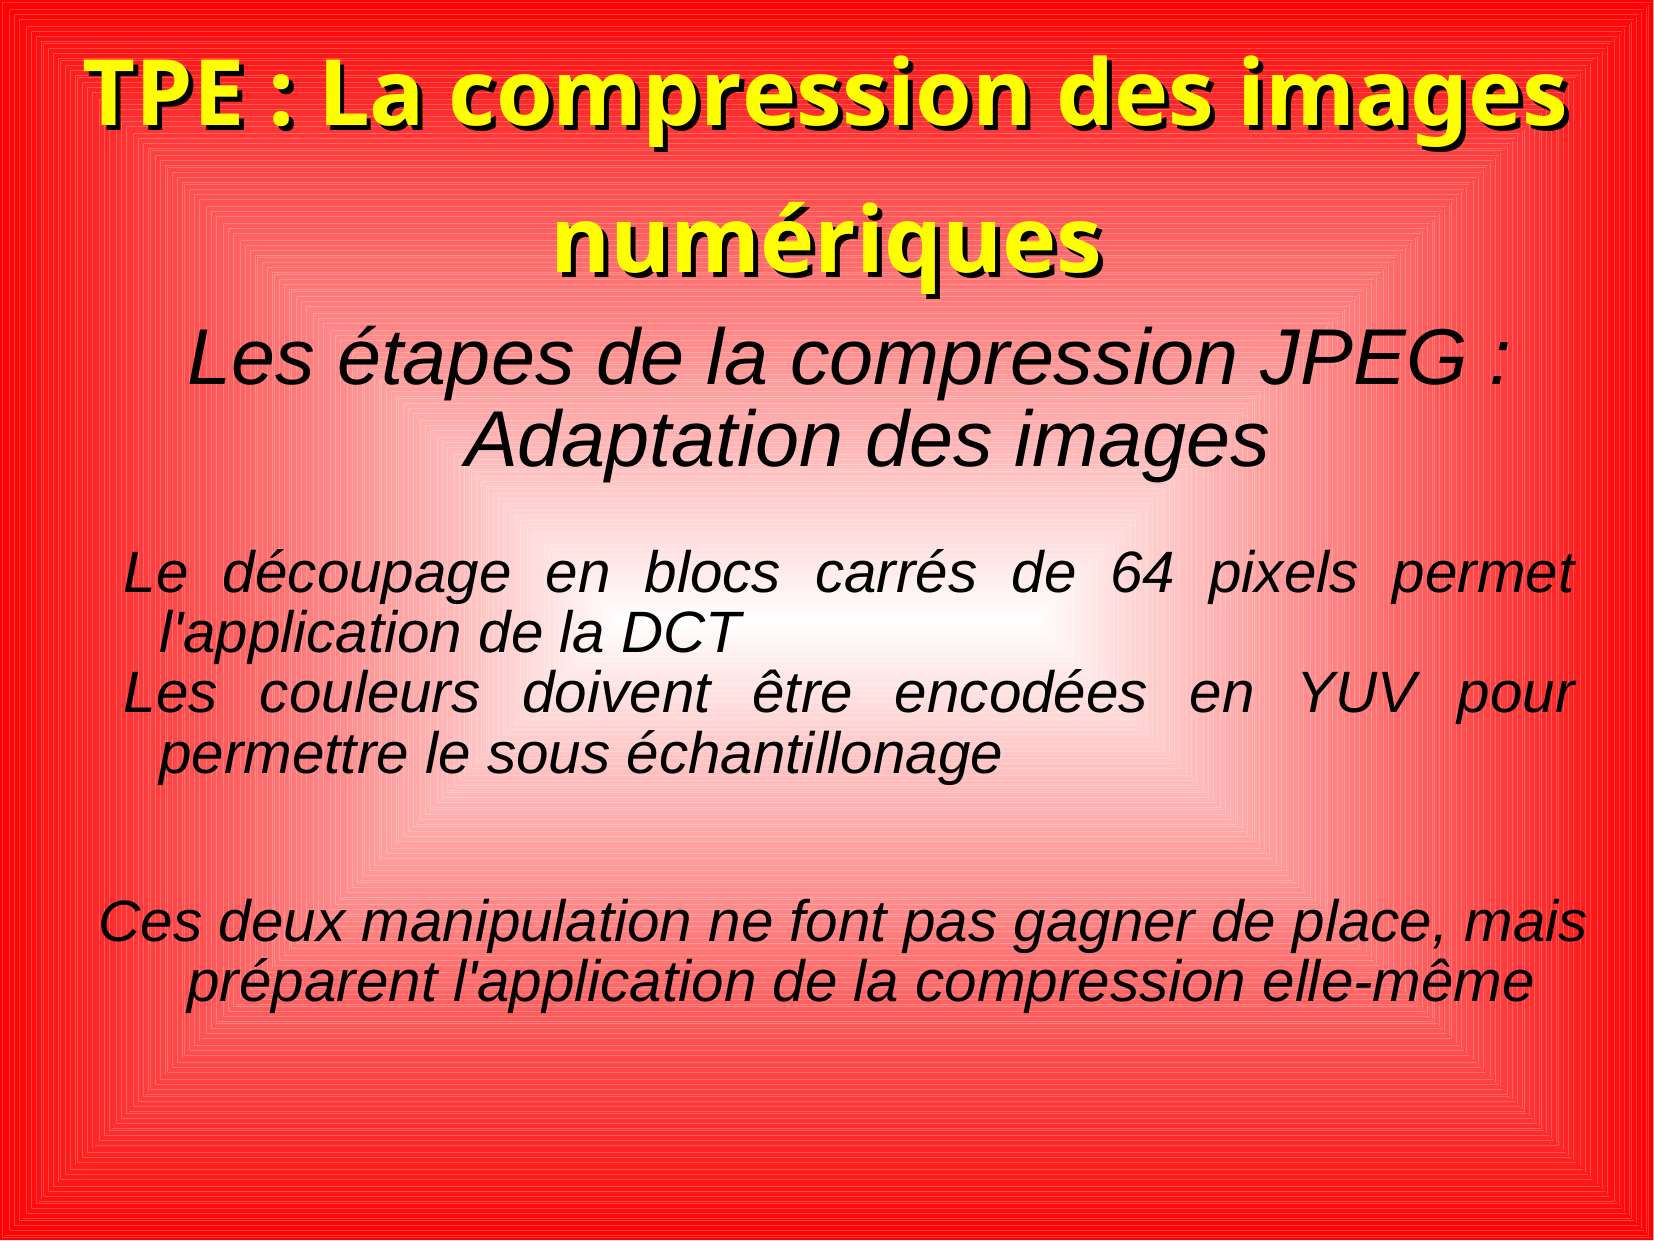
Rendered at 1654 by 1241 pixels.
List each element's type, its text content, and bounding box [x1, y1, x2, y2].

text_box Ces deux manipulation ne font pas gagner de place, mais préparent l'application de la compression elle-même [0, 885, 1654, 1123]
title TPE : La compression des images numériques [82, 14, 1571, 292]
subtitle Les étapes de la compression JPEG : Adaptation des images Le découpage en blocs carrés de 64 pixels permet l'application de la DCT Les couleurs doivent être encodées en YUV pour permettre le sous échantillonage [88, 219, 1577, 885]
